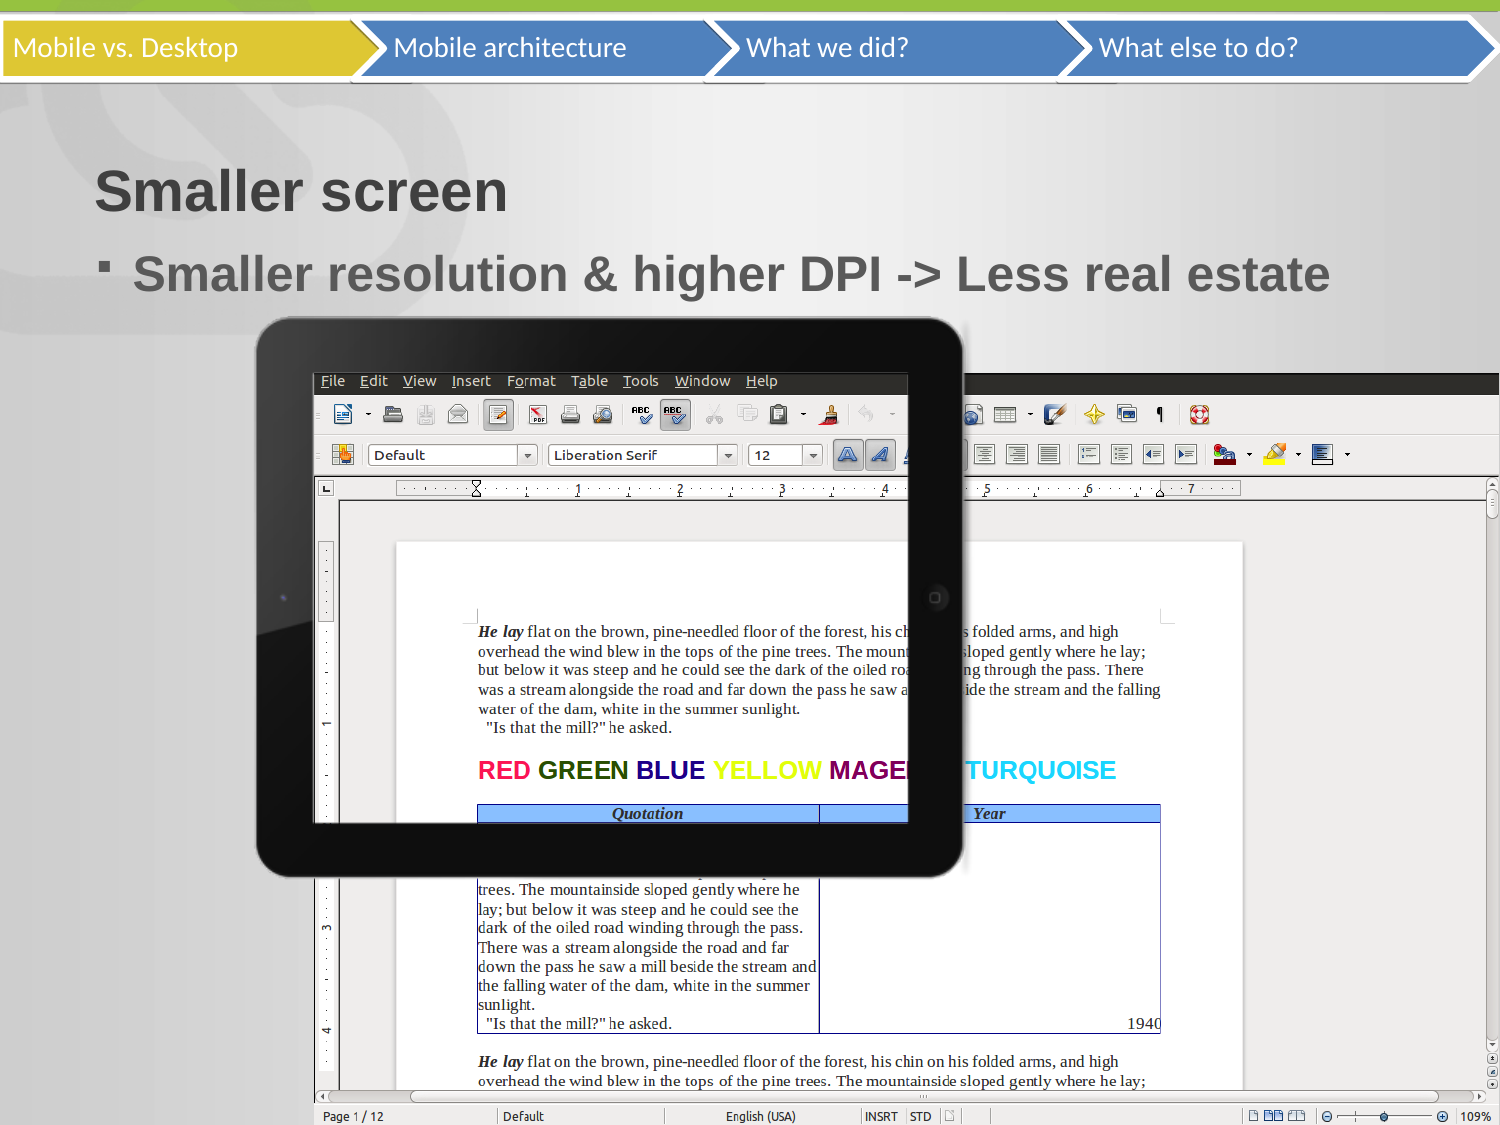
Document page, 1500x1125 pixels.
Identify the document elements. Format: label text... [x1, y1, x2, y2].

list Smaller screen [79, 146, 1388, 300]
text_box What else to do? [1058, 17, 1500, 80]
text_box What we did? [705, 17, 1088, 80]
text_box Mobile vs. Desktop [0, 17, 383, 80]
picture [0, 49, 1500, 1125]
list Smaller resolution & higher DPI -> Less real estate [81, 234, 1395, 562]
picture [0, 0, 1500, 47]
text_box Mobile architecture [353, 17, 736, 80]
